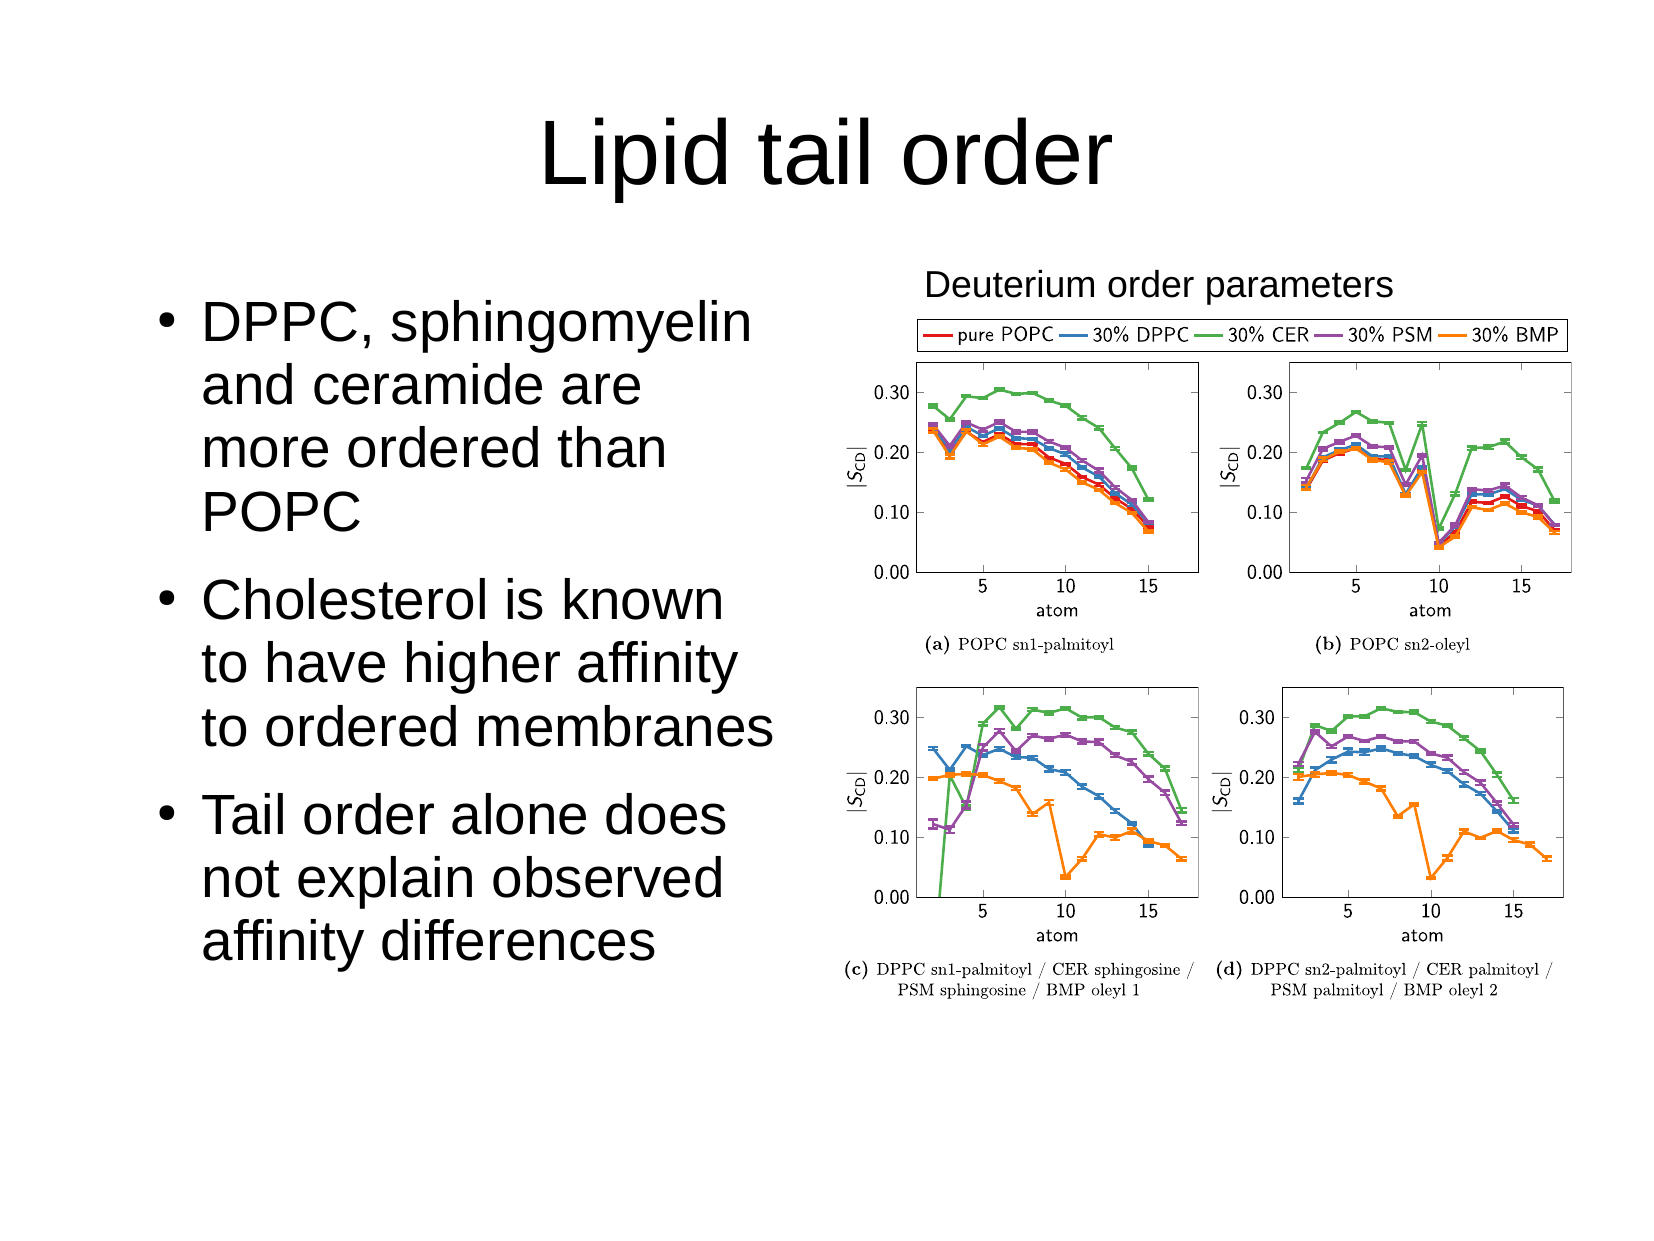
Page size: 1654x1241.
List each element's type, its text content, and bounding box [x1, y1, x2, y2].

text_box Deuterium order parameters [909, 256, 1560, 314]
title Lipid tail order [82, 49, 1571, 257]
list DPPC, sphingomyelin and ceramide are more ordered than POPC Cholesterol is known to have higher affinity to ordered membranes Tail order alone does not explain observed affinity differences [141, 290, 780, 1010]
picture [845, 318, 1572, 1000]
